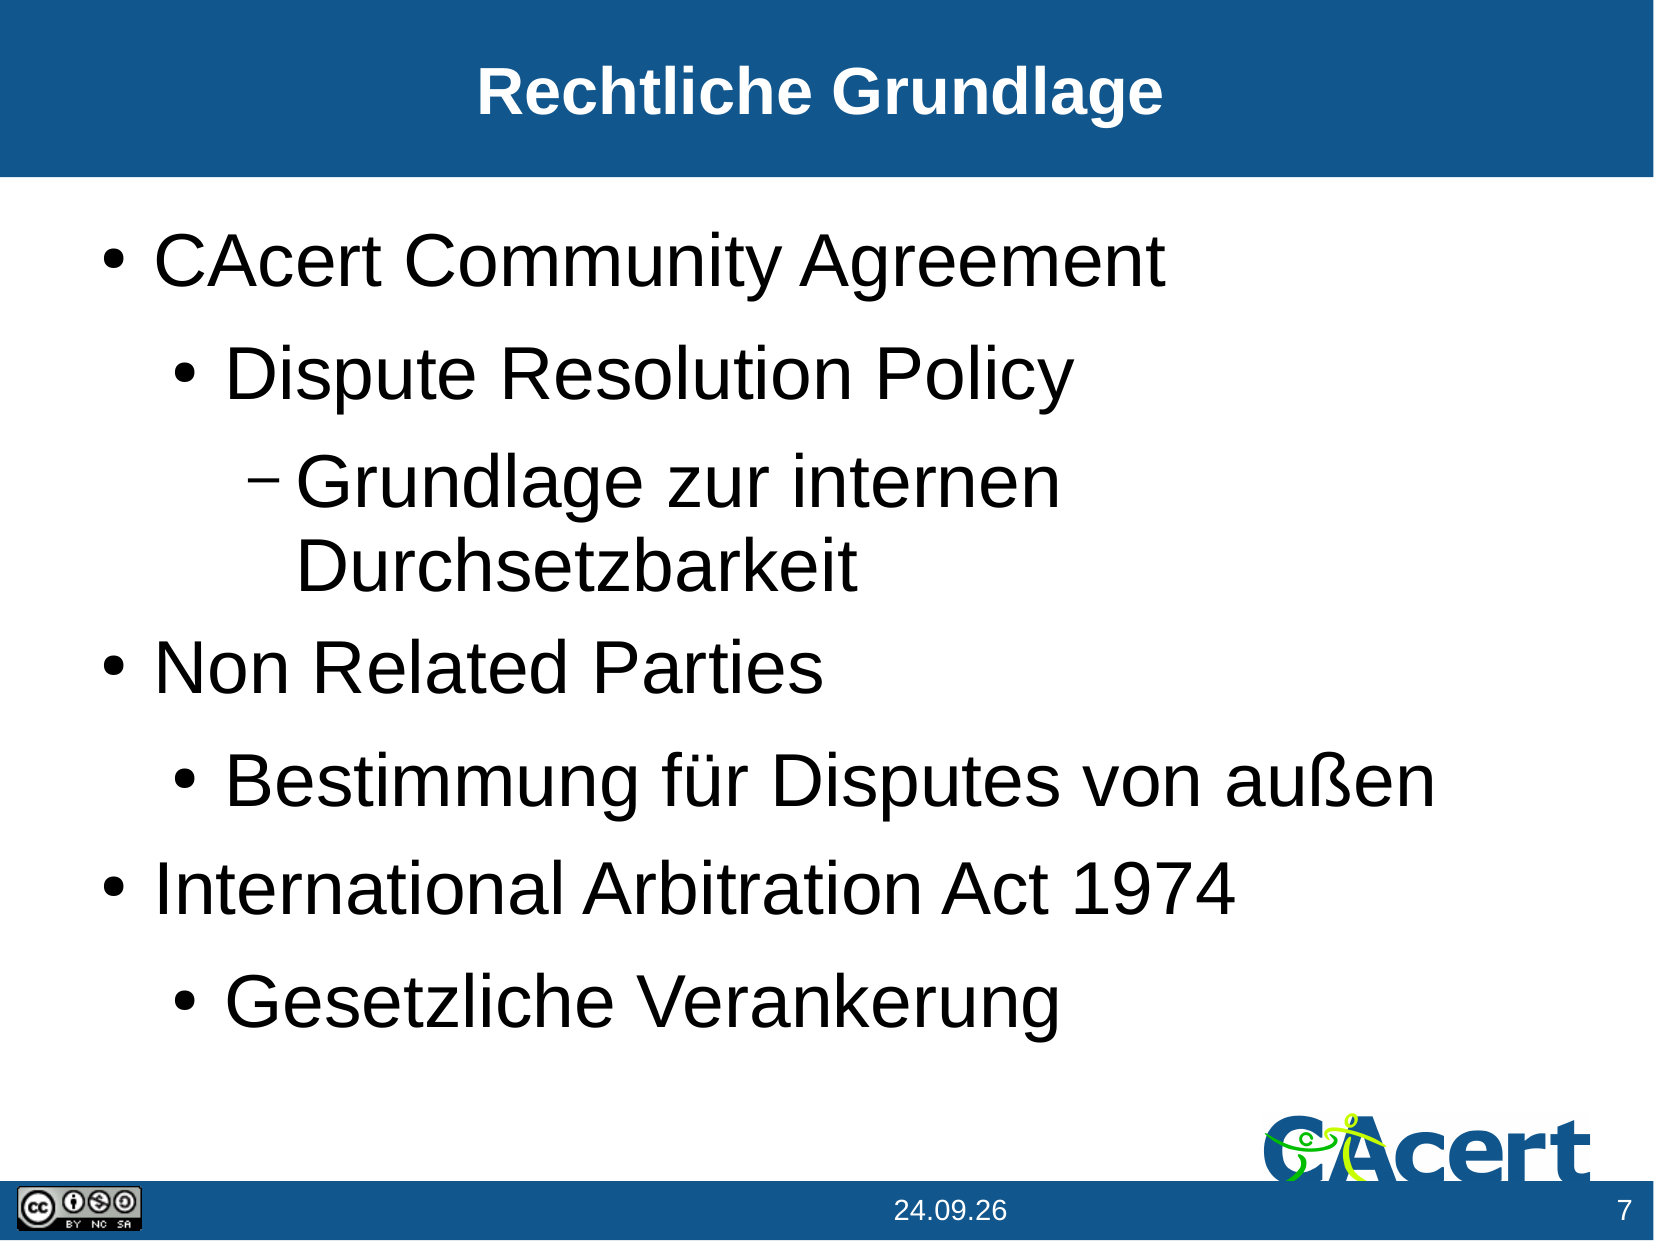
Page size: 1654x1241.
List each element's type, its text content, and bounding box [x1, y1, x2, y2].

list CAcert Community Agreement Dispute Resolution Policy Grundlage zur internen Durchsetzbarkeit Non Related Parties Bestimmung für Disputes von außen International Arbitration Act 1974 Gesetzliche Verankerung [82, 218, 1571, 1091]
picture [17, 1186, 142, 1231]
picture [1263, 1112, 1591, 1181]
title Rechtliche Grundlage [76, 17, 1565, 166]
